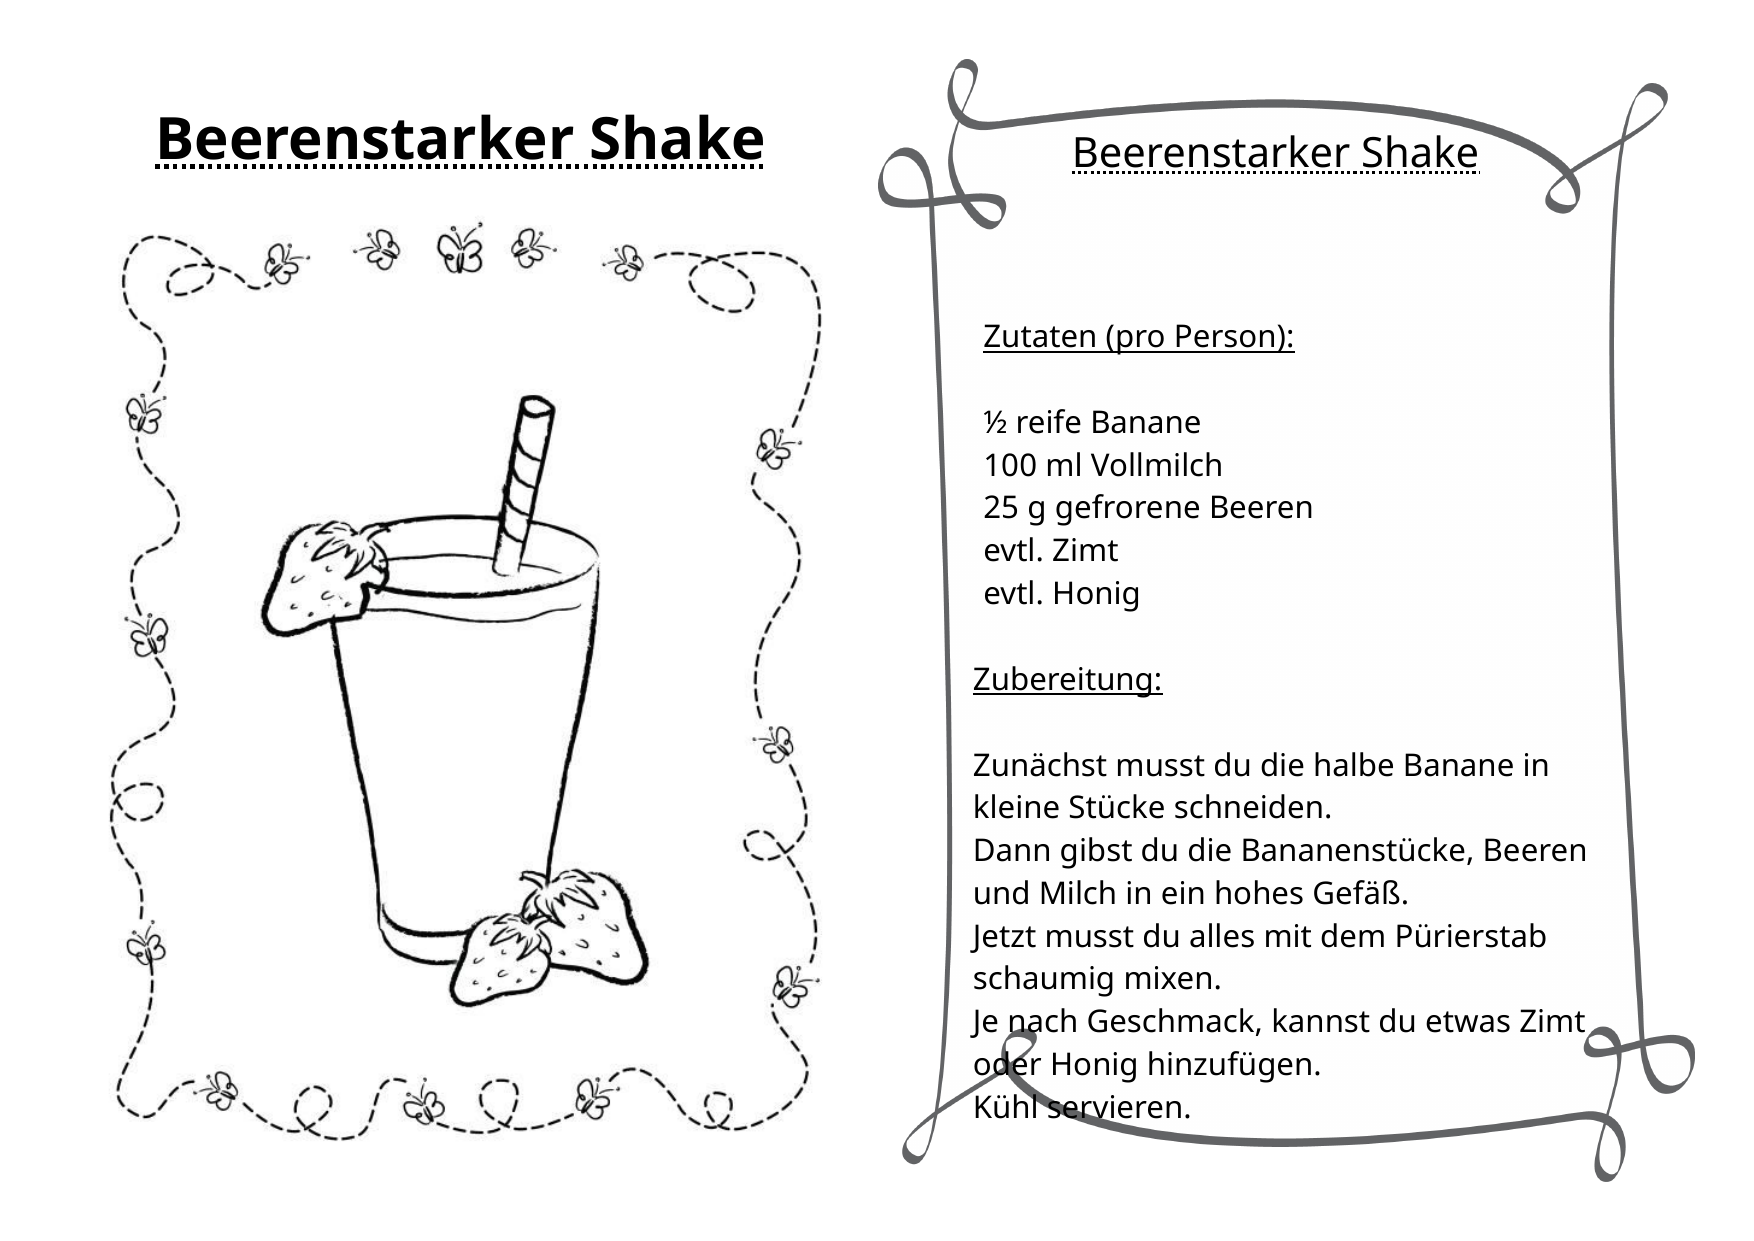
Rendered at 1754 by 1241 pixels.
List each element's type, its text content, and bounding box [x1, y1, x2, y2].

picture [80, 206, 851, 1170]
text_box Zubereitung: Zunächst musst du die halbe Banane in kleine Stücke schneiden. Dann gibst du die Bananenstücke, Beeren und Milch in ein hohes Gefäß. Jetzt musst du alles mit dem Pürierstab schaumig mixen. Je nach Geschmack, kannst du etwas Zimt oder Honig hinzufügen. Kühl servieren. [958, 649, 1630, 969]
picture [878, 59, 1695, 1182]
text_box Beerenstarker Shake [980, 70, 1571, 232]
text_box Zutaten (pro Person): ½ reife Banane 100 ml Vollmilch 25 g gefrorene Beeren evtl. Zimt evtl. Honig [968, 307, 1512, 604]
text_box Beerenstarker Shake [59, 79, 863, 196]
